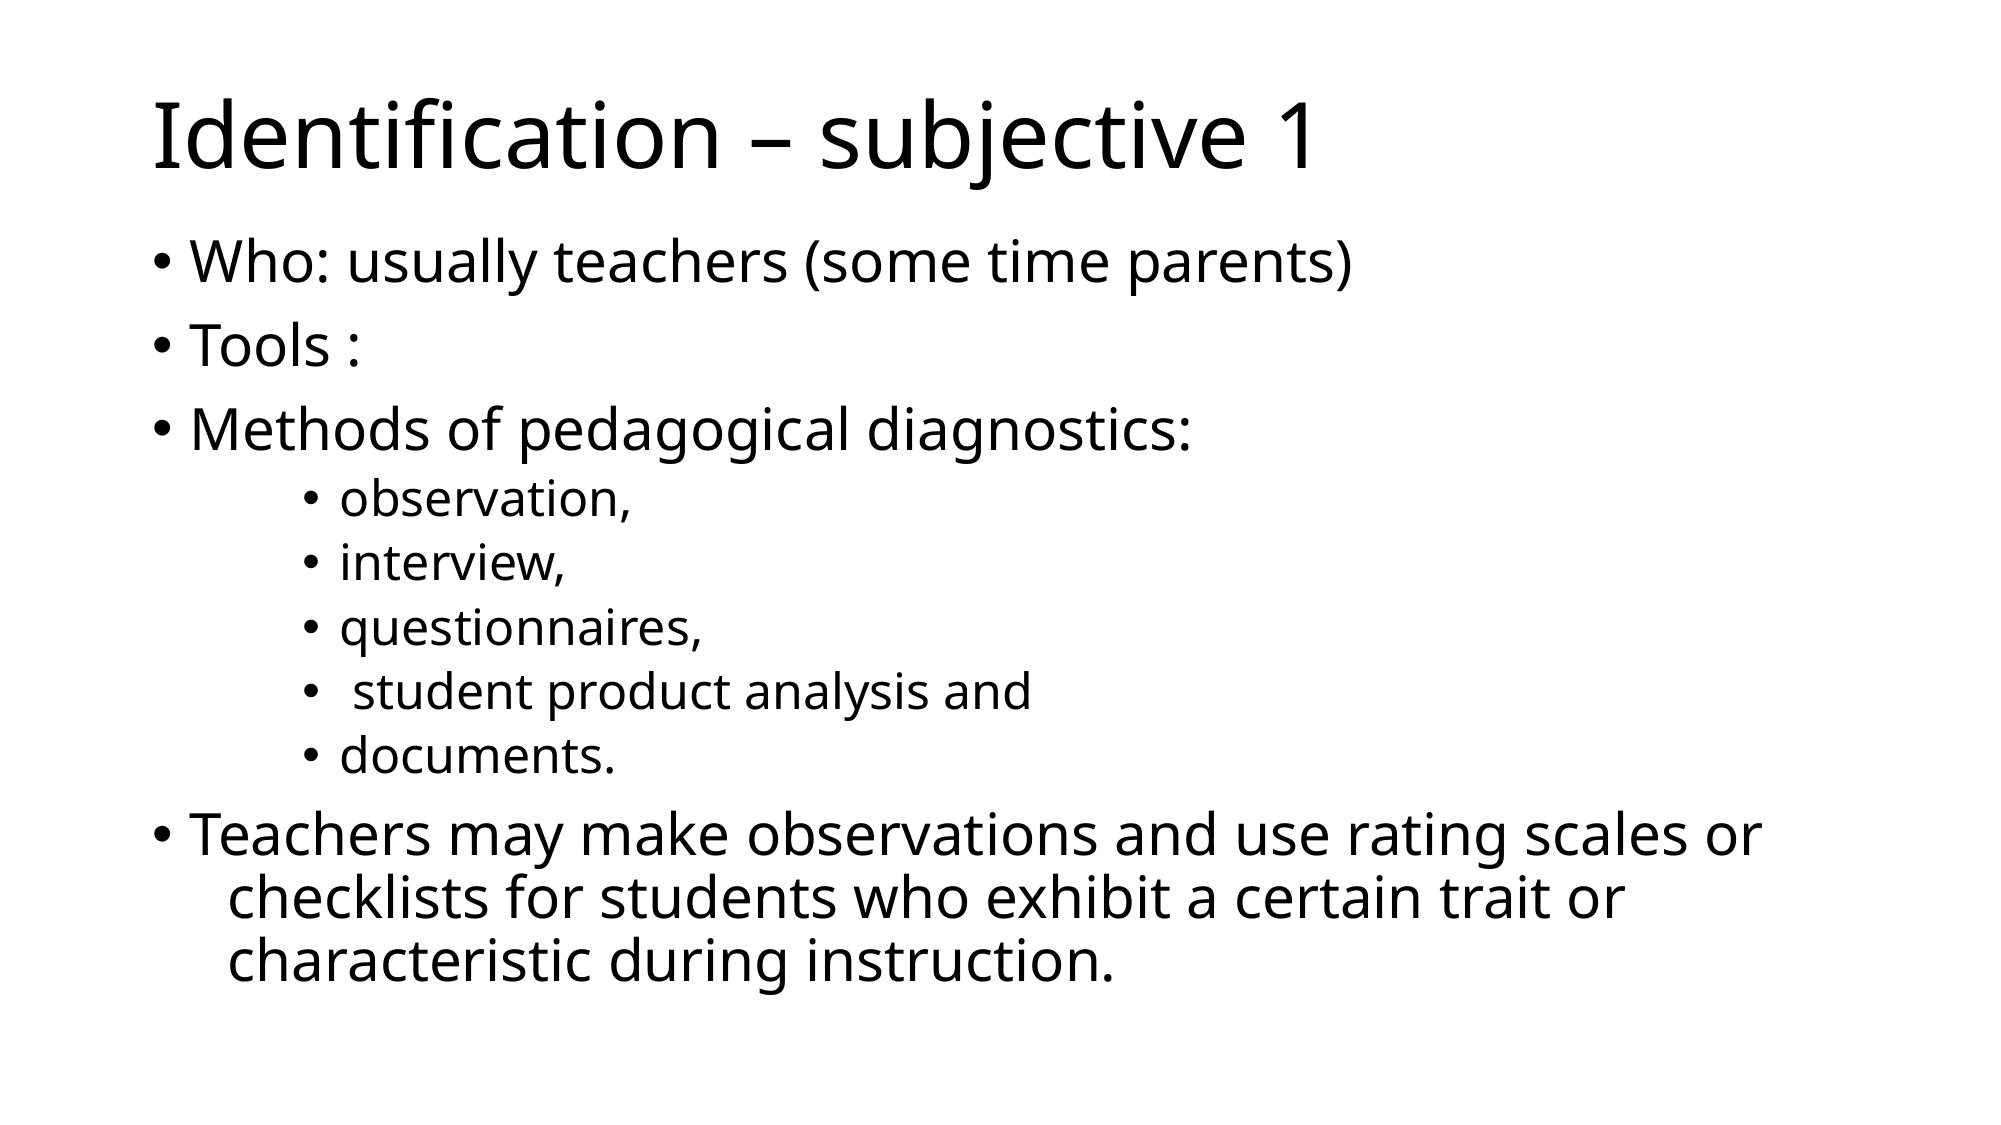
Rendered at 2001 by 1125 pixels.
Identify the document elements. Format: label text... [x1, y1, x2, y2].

title Identification – subjective 1 [137, 0, 1863, 224]
list Who: usually teachers (some time parents) Tools : Methods of pedagogical diagnostics: observation, interview, questionnaires, student product analysis and documents. Teachers may make observations and use rating scales or checklists for students who exhibit a certain trait or characteristic during instruction. [137, 224, 1863, 1014]
